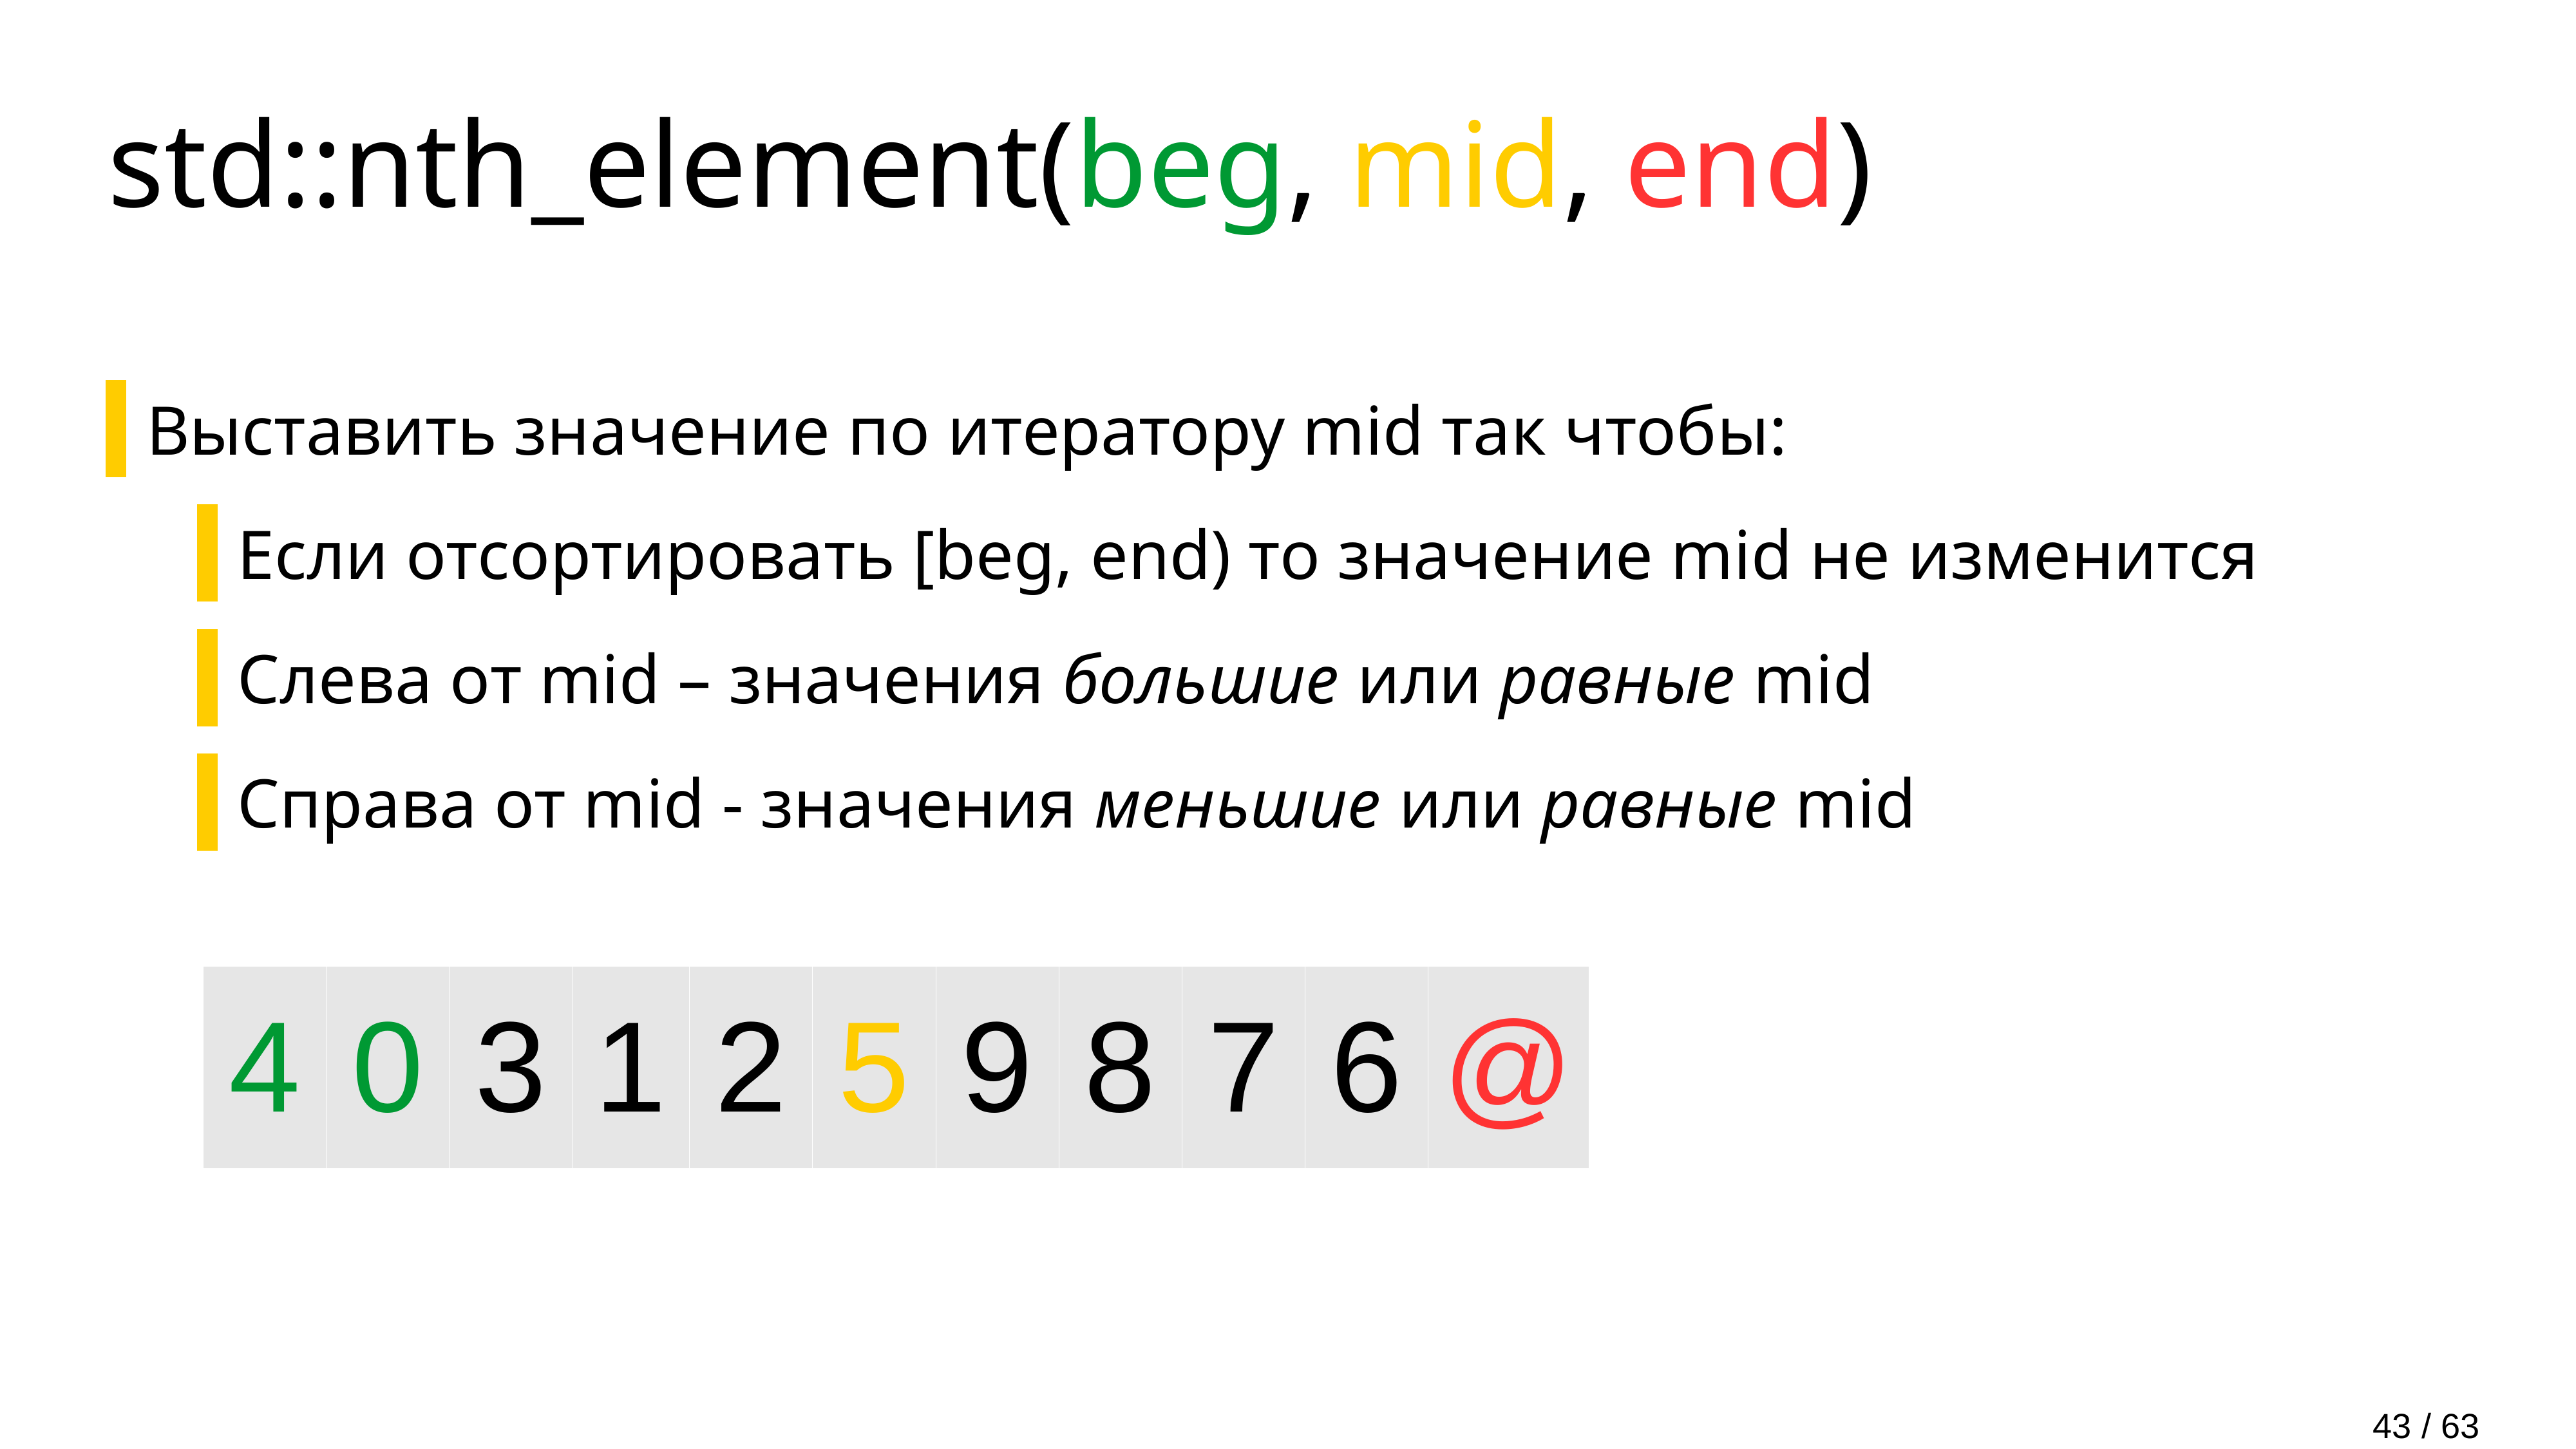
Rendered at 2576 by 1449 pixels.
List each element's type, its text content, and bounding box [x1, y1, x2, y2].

table_header 6 [1305, 967, 1428, 1168]
table_header 0 [327, 967, 449, 1168]
text_box <number> / 63 [2363, 1402, 2576, 1449]
table_header 3 [450, 967, 573, 1168]
table_header 5 [813, 967, 936, 1168]
table_header 1 [573, 967, 689, 1168]
text_box Выставить значение по итератору mid так чтобы: Если отсортировать [beg, end) то значение mid не изменится Слева от mid – значения большие или равные mid Справа от mid - значения меньшие или равные mid [96, 364, 2512, 1419]
title std::nth_element(beg, mid, end) [108, 88, 2468, 235]
table_header 8 [1059, 967, 1182, 1168]
table_header 4 [204, 967, 326, 1168]
table_header @ [1428, 967, 1589, 1168]
table_header 9 [936, 967, 1059, 1168]
table_header 7 [1182, 967, 1305, 1168]
table_header 2 [690, 967, 812, 1168]
